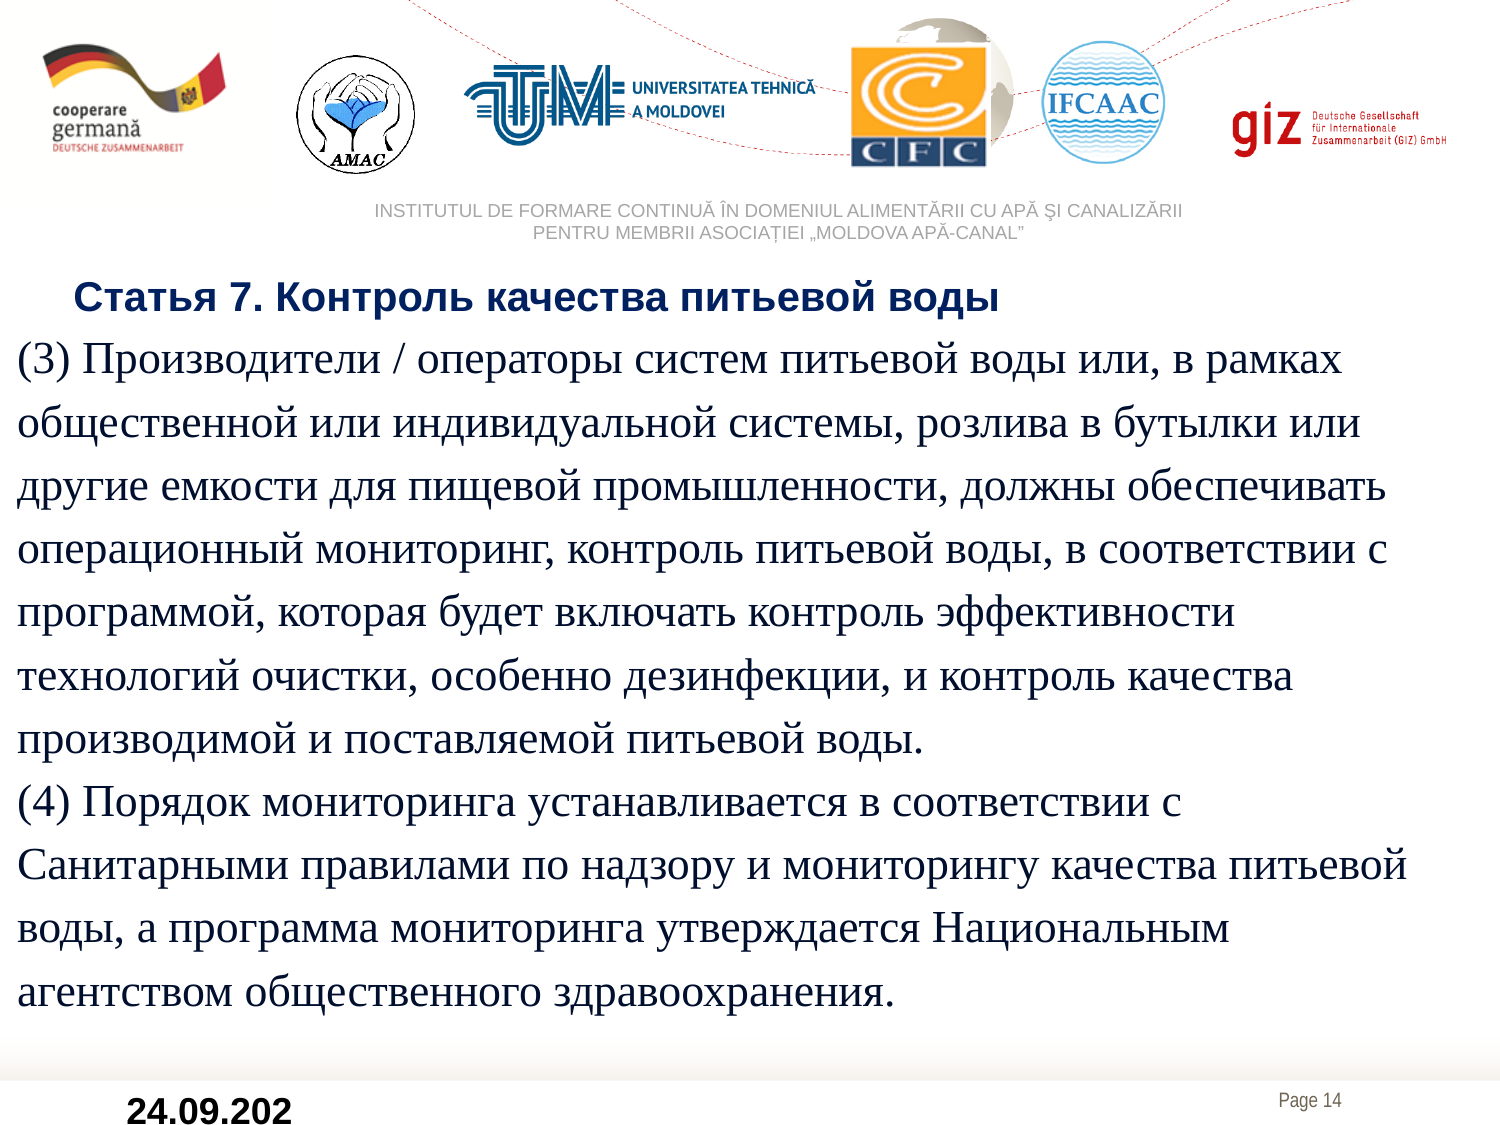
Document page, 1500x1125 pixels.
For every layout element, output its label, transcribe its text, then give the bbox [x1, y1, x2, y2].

picture [273, 986, 285, 1005]
text_box INSTITUTUL DE FORMARE CONTINUĂ ÎN DOMENIUL ALIMENTĂRII CU APĂ ŞI CANALIZĂRII PENTRU MEMBRII ASOCIAȚIEI „MOLDOVA APĂ-CANAL” [190, 170, 1366, 251]
slide_number 15.07.2021 [111, 1079, 324, 1120]
picture [0, 0, 1500, 206]
picture [0, 959, 1500, 1081]
title Статья 7. Контроль качества питьевой воды (3) Производители / операторы систем питьевой воды или, в рамках общественной или индивидуальной системы, розлива в бутылки или другие емкости для пищевой промышленности, должны обеспечивать операционный мониторинг, контроль питьевой воды, в соответствии с программой, которая будет включать контроль эффективности технологий очистки, особенно дезинфекции, и контроль качества производимой и поставляемой питьевой воды. (4) Порядок мониторинга устанавливается в соответствии с Санитарными правилами по надзору и мониторингу качества питьевой воды, а программа мониторинга утверждается Национальным агентством общественного здравоохранения. [2, 255, 1453, 980]
